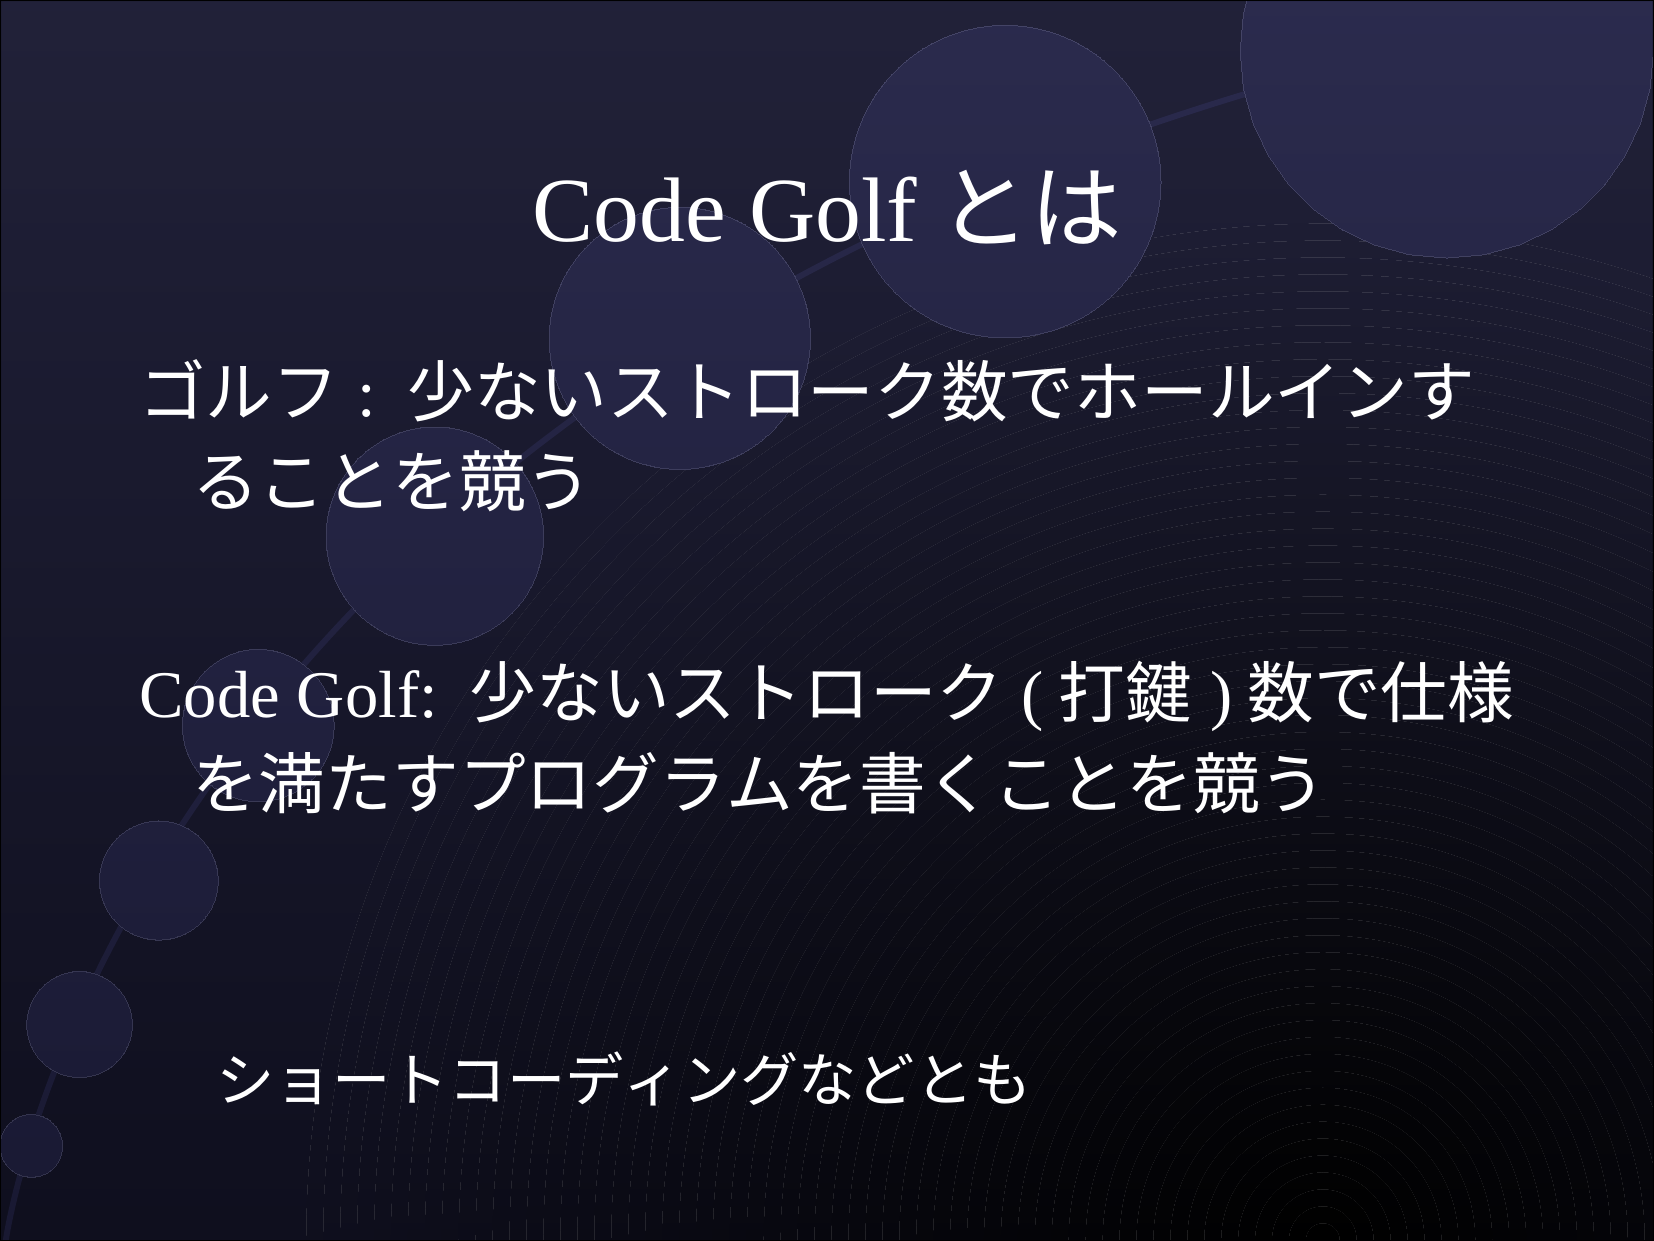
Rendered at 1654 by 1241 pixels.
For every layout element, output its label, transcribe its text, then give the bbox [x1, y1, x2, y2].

list ゴルフ: 少ないストローク数でホールインすることを競う Code Golf: 少ないストローク(打鍵)数で仕様を満たすプログラムを書くことを競う ショートコーディングなどとも [121, 344, 1534, 1127]
title Code Golfとは [121, 102, 1534, 311]
